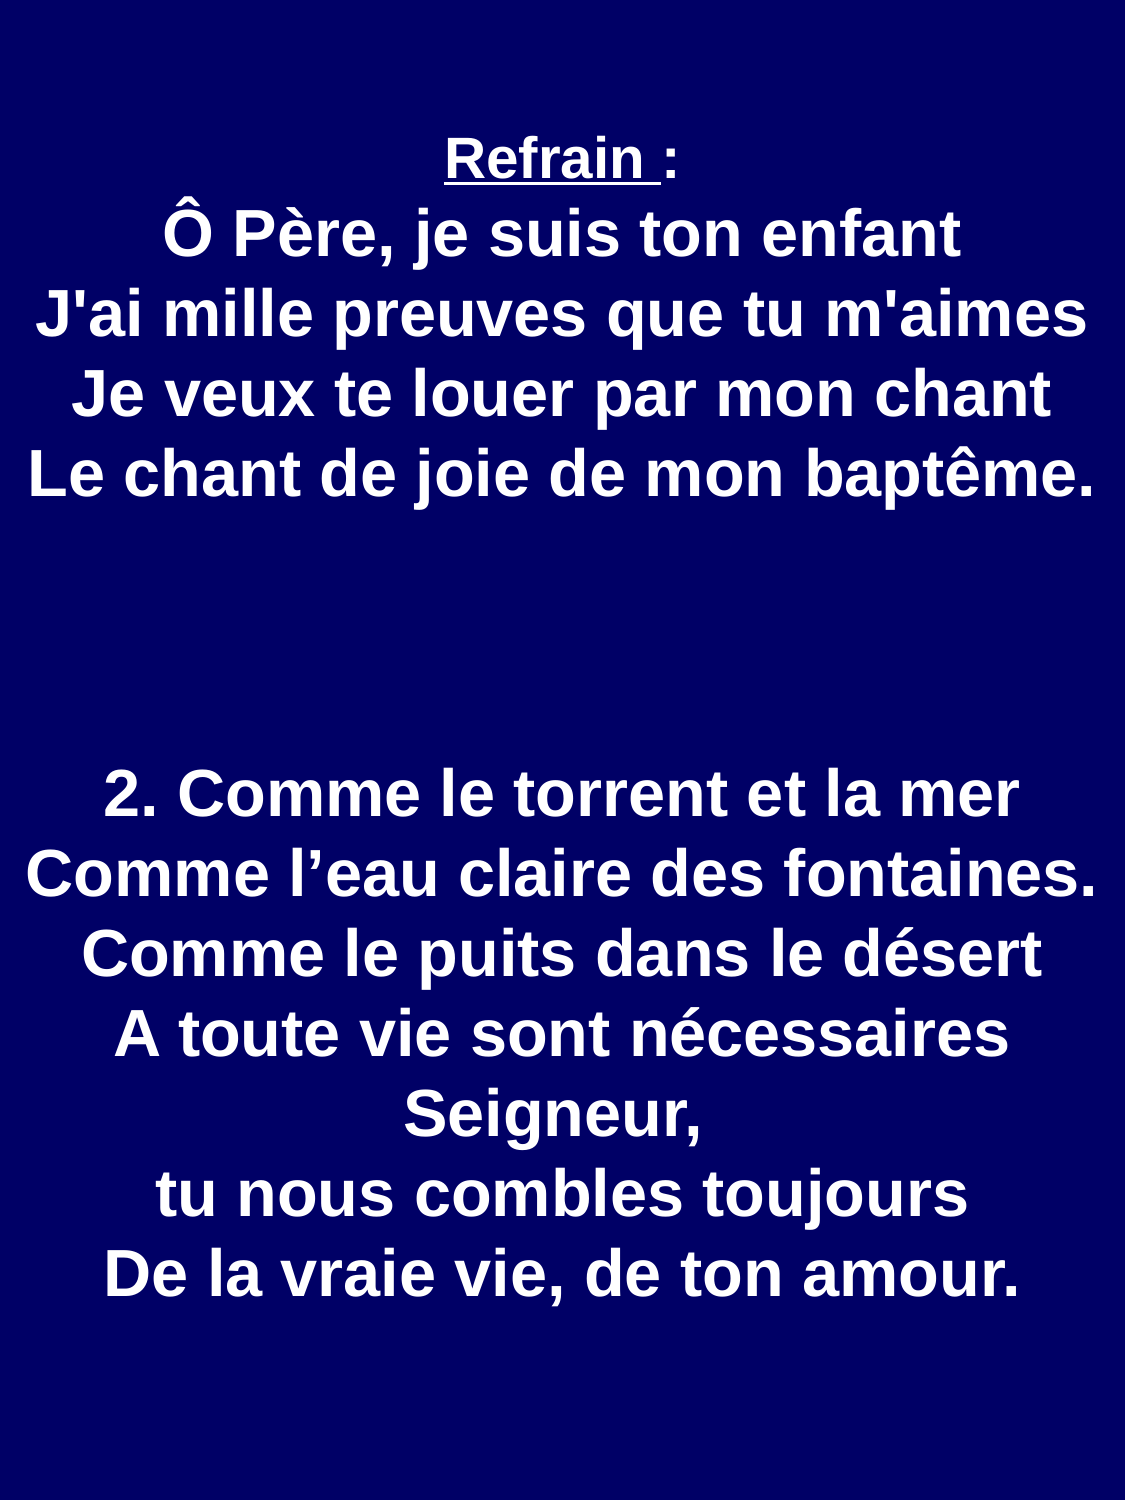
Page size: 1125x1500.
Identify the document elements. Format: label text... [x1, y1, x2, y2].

text_box Refrain : Ô Père, je suis ton enfant J'ai mille preuves que tu m'aimes Je veux te louer par mon chant Le chant de joie de mon baptême. 2. Comme le torrent et la mer Comme l’eau claire des fontaines. Comme le puits dans le désert A toute vie sont nécessaires Seigneur, tu nous combles toujours De la vraie vie, de ton amour. [0, 112, 1125, 1457]
